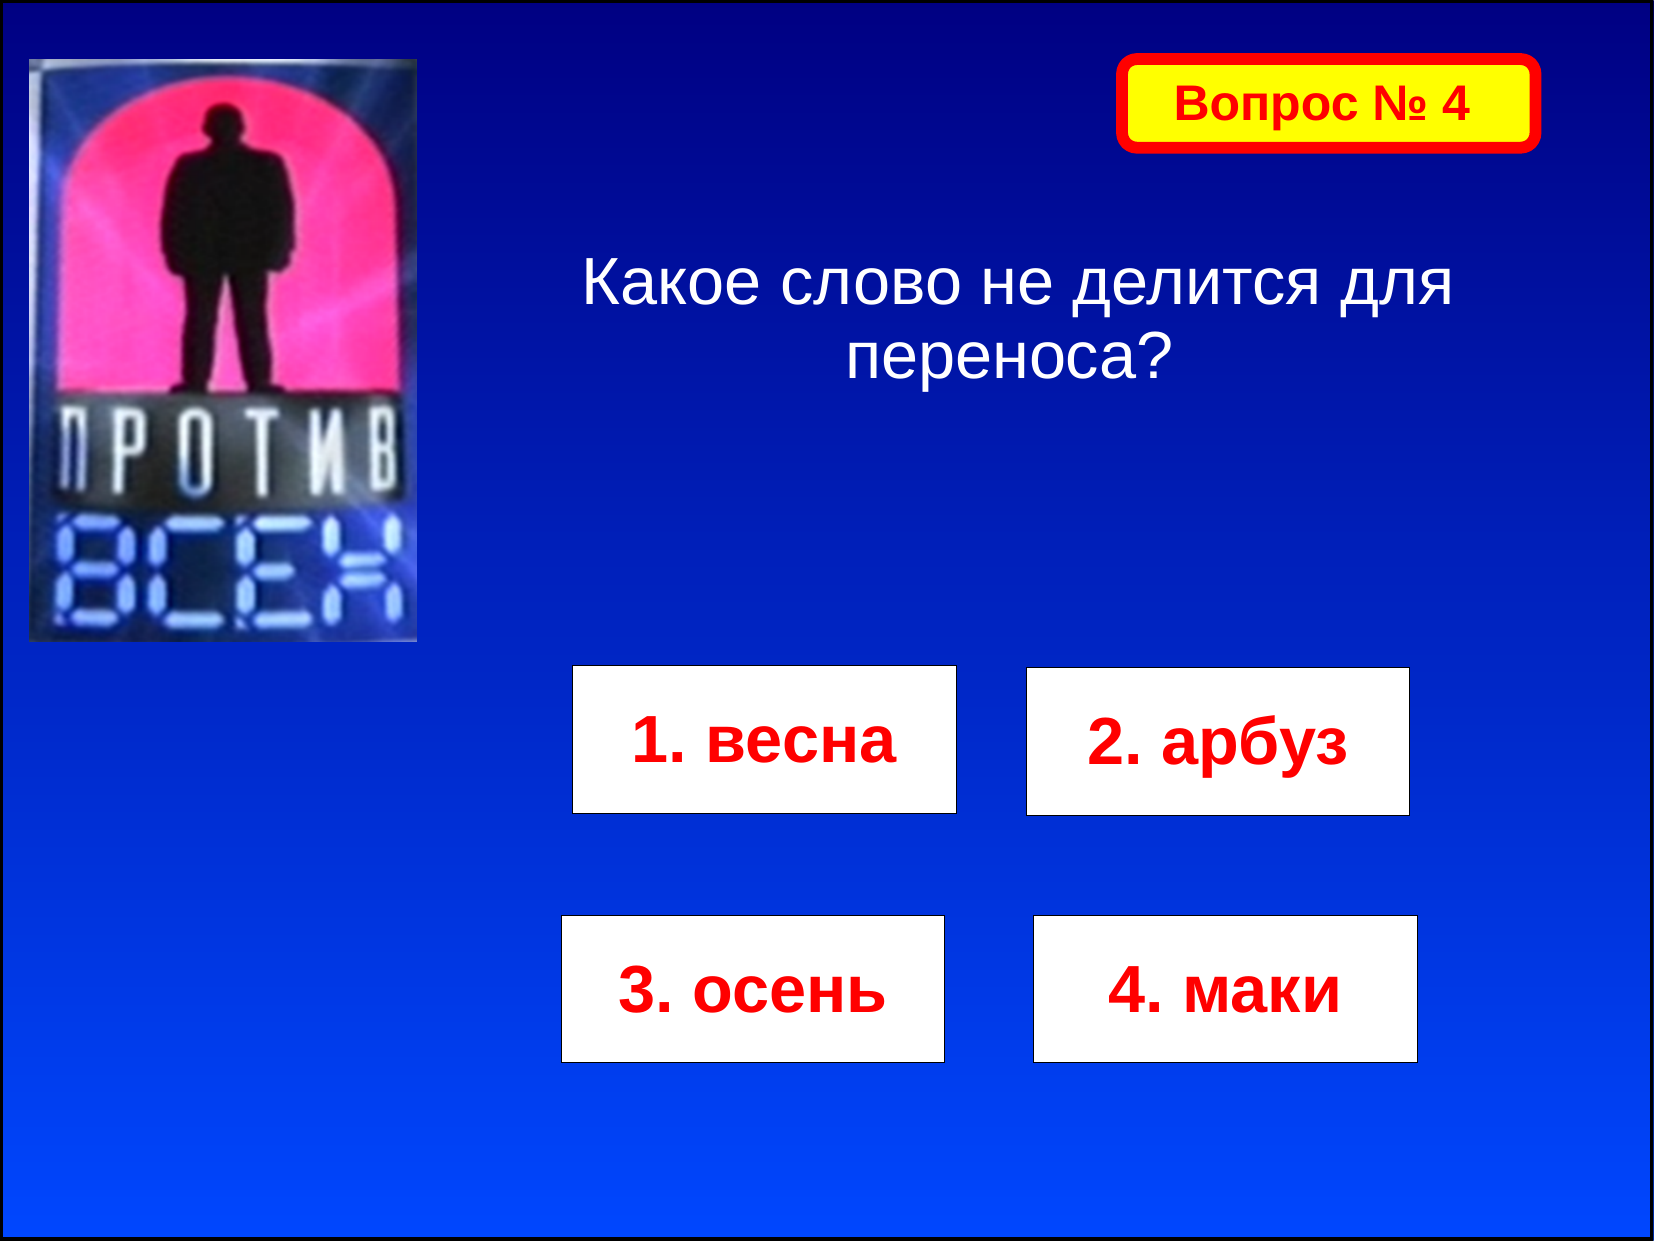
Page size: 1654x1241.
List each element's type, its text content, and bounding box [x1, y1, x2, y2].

text_box [0, 0, 1654, 1241]
text_box Какое слово не делится для переноса? [442, 236, 1595, 401]
text_box 2. арбуз [1026, 667, 1410, 816]
text_box 4. маки [1033, 915, 1418, 1063]
picture [29, 59, 417, 642]
text_box 1. весна [572, 665, 957, 814]
text_box Вопрос № 4 [1122, 59, 1536, 148]
text_box 3. осень [561, 915, 945, 1063]
